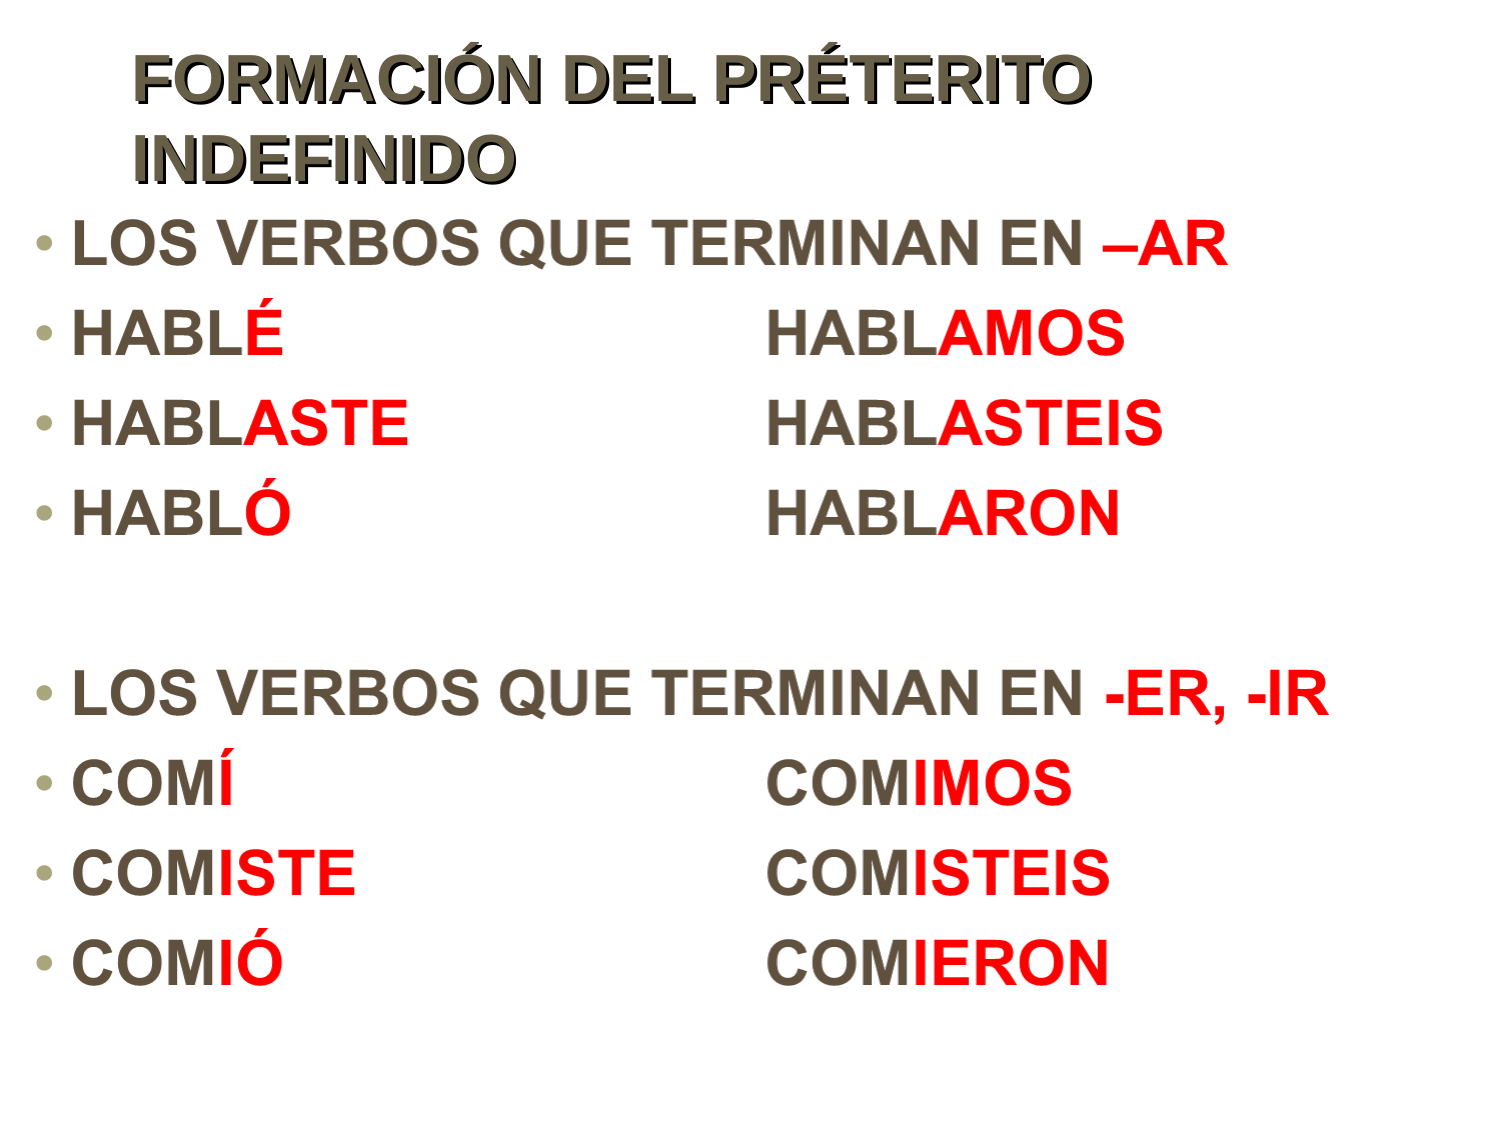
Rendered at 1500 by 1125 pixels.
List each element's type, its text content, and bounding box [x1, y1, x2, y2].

text_box [0, 183, 1447, 1095]
title FORMACIÓN DEL PRÉTERITO INDEFINIDO [116, 27, 1464, 203]
